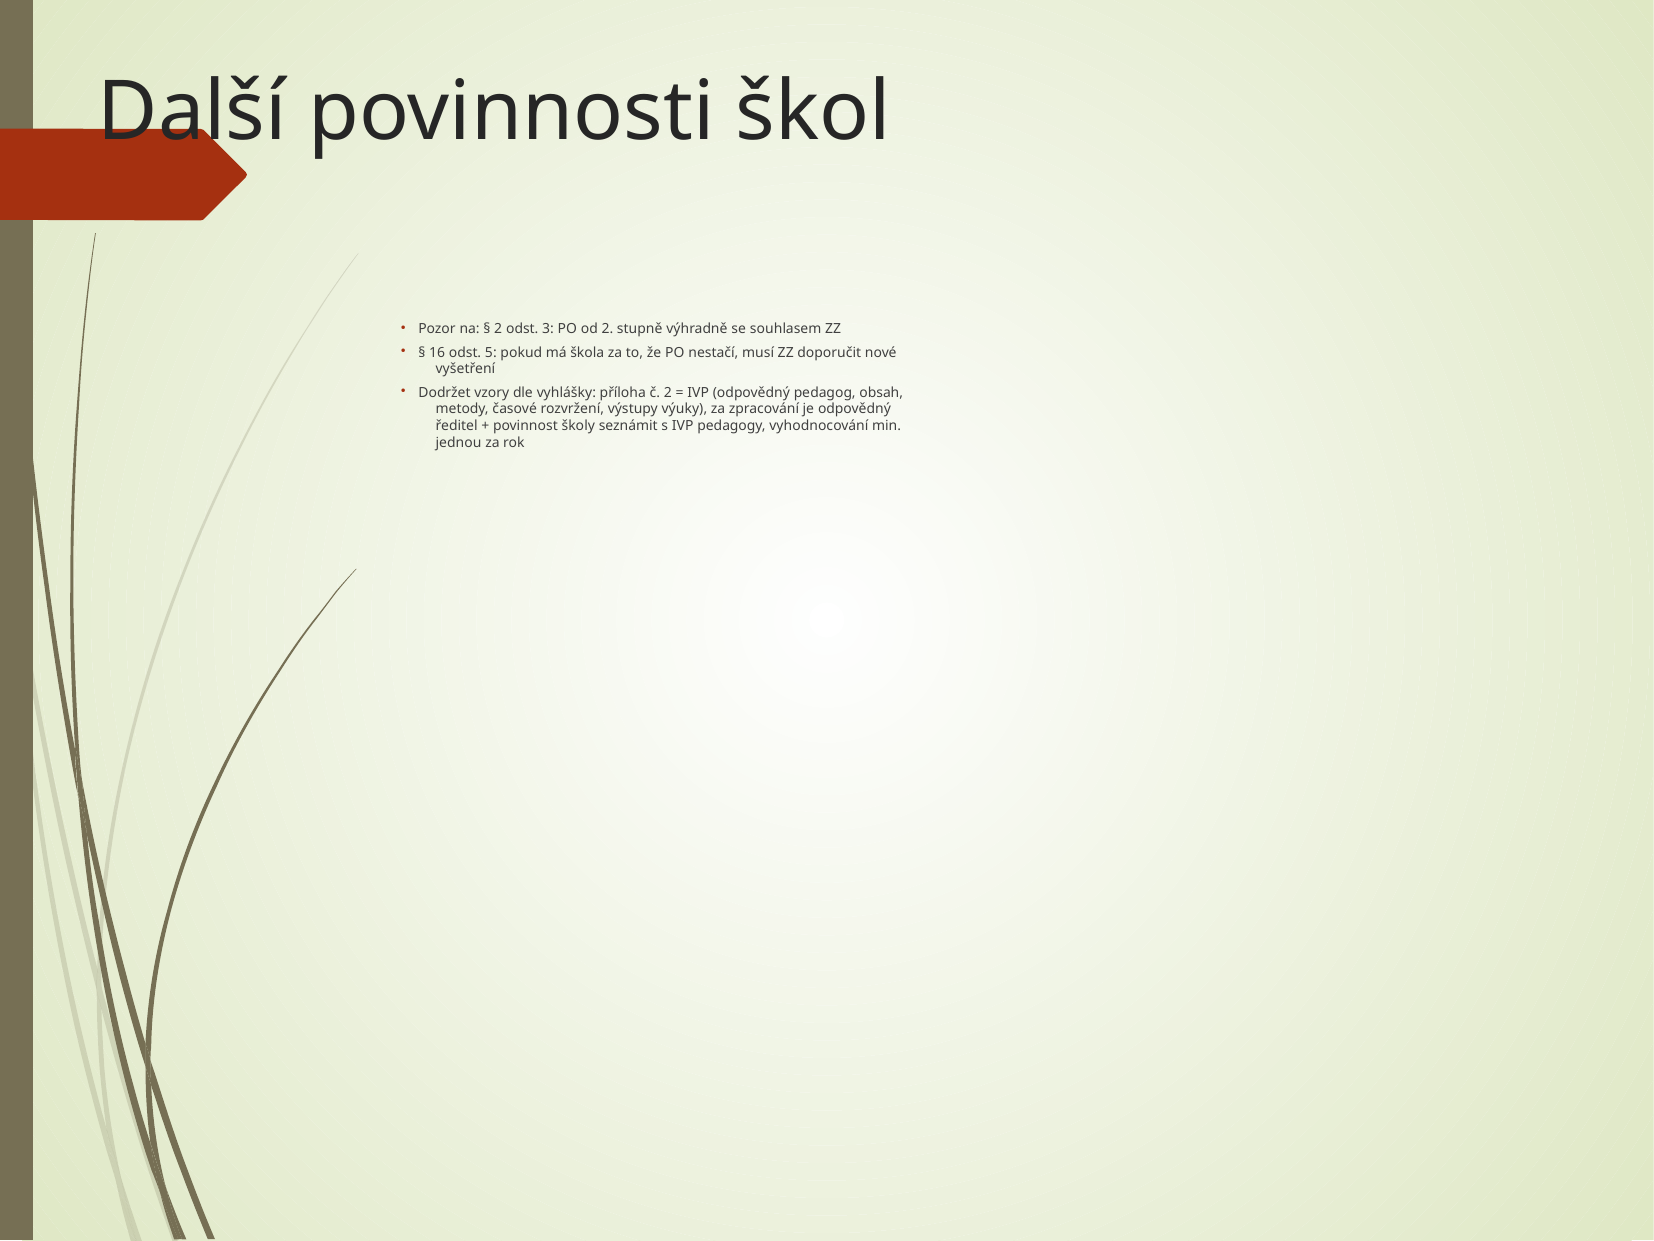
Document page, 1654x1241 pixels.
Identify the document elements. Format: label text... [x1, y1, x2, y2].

title Další povinnosti škol [0, 49, 1489, 257]
list Pozor na: § 2 odst. 3: PO od 2. stupně výhradně se souhlasem ZZ § 16 odst. 5: pokud má škola za to, že PO nestačí, musí ZZ doporučit nové vyšetření Dodržet vzory dle vyhlášky: příloha č. 2 = IVP (odpovědný pedagog, obsah, metody, časové rozvržení, výstupy výuky), za zpracování je odpovědný ředitel + povinnost školy seznámit s IVP pedagogy, vyhodnocování min. jednou za rok [0, 290, 1489, 1010]
